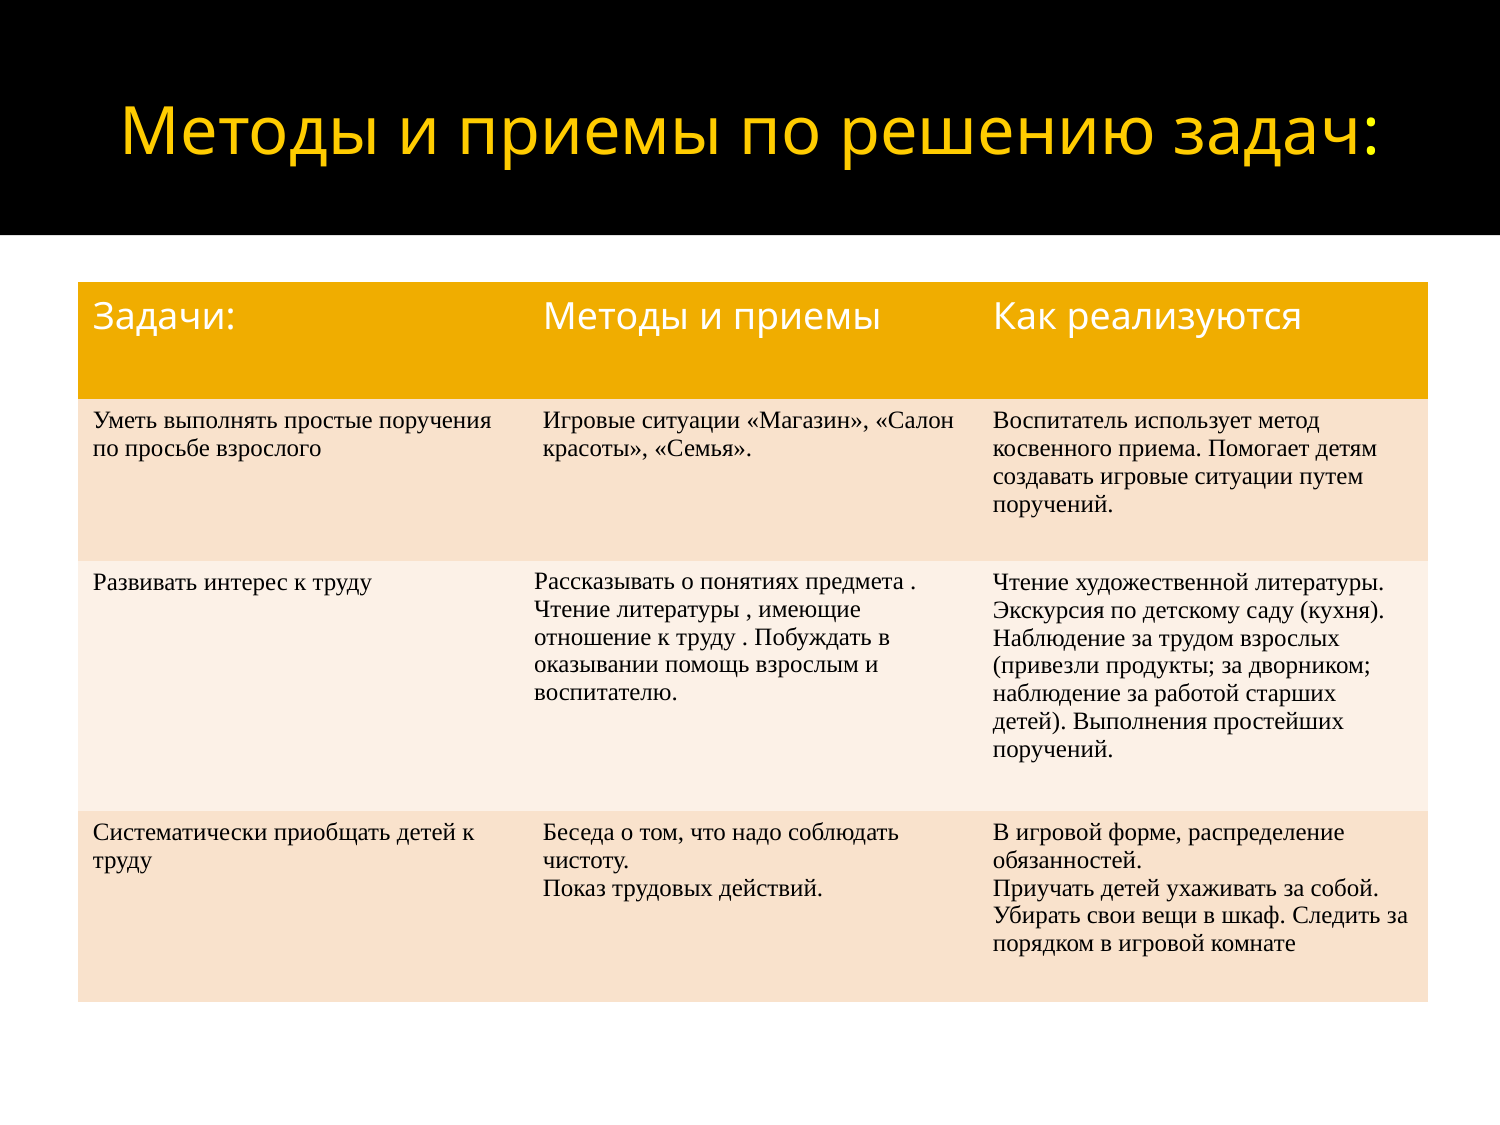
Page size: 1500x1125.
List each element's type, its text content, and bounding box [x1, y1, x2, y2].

table_cell Чтение художественной литературы. Экскурсия по детскому саду (кухня). Наблюдение за трудом взрослых (привезли продукты; за дворником; наблюдение за работой старших детей). Выполнения простейших поручений. [978, 561, 1428, 811]
table_header Как реализуются [978, 282, 1428, 399]
table_cell Развивать интерес к труду [78, 561, 528, 811]
table_header Задачи: [78, 282, 528, 399]
table_cell Рассказывать о понятиях предмета . Чтение литературы , имеющие отношение к труду . Побуждать в оказывании помощь взрослым и воспитателю. [528, 561, 978, 811]
table_header Методы и приемы [528, 282, 978, 399]
table_cell Беседа о том, что надо соблюдать чистоту. Показ трудовых действий. [528, 811, 978, 1002]
table_cell Игровые ситуации «Магазин», «Салон красоты», «Семья». [528, 399, 978, 561]
table_cell Воспитатель использует метод косвенного приема. Помогает детям создавать игровые ситуации путем поручений. [978, 399, 1428, 561]
table_cell Уметь выполнять простые поручения по просьбе взрослого [78, 399, 528, 561]
table_cell Систематически приобщать детей к труду [78, 811, 528, 1002]
table_cell В игровой форме, распределение обязанностей. Приучать детей ухаживать за собой. Убирать свои вещи в шкаф. Следить за порядком в игровой комнате [978, 811, 1428, 1002]
title Методы и приемы по решению задач: [75, 25, 1425, 231]
